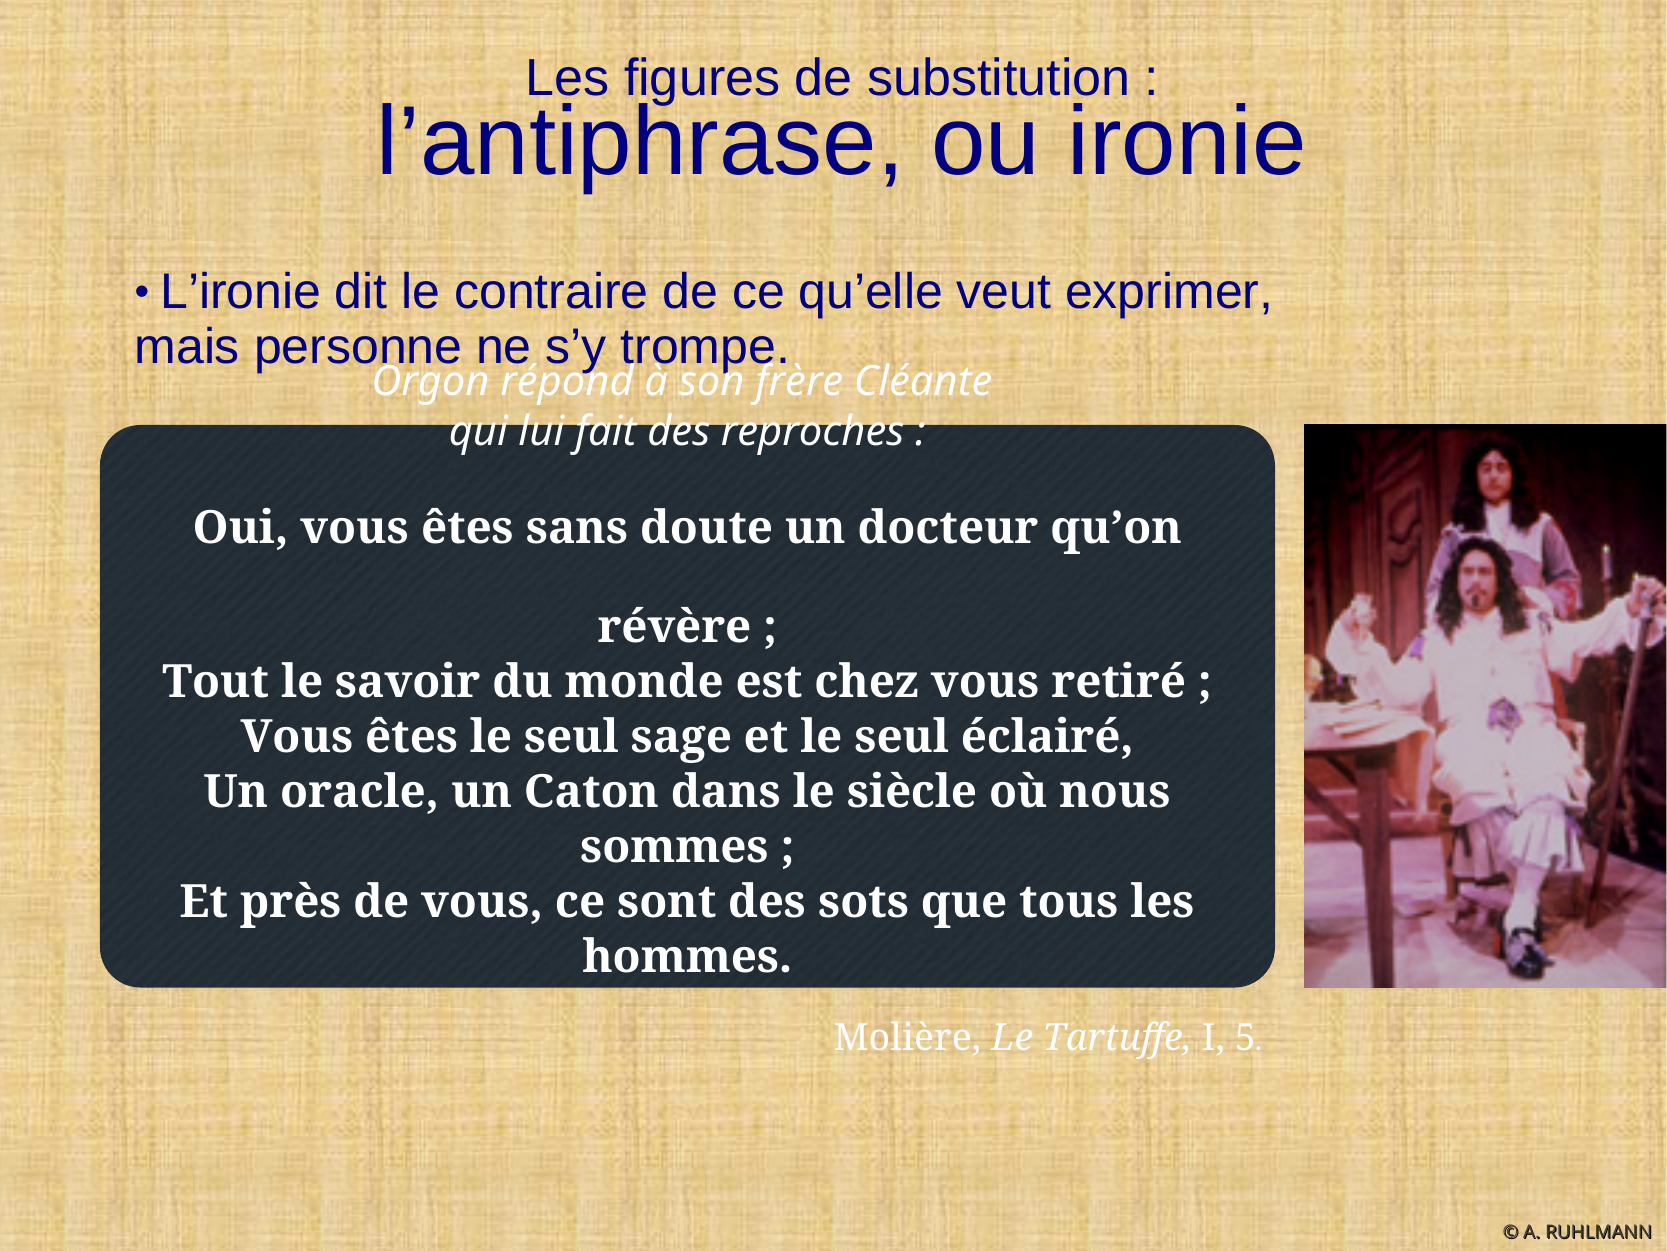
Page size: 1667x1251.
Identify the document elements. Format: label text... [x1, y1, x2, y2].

list L’ironie dit le contraire de ce qu’elle veut exprimer, mais personne ne s’y trompe. [87, 237, 1521, 400]
picture [0, 0, 1667, 1251]
text_box © A. RUHLMANN [1412, 1212, 1667, 1251]
text_box Orgon répond à son frère Cléante qui lui fait des reproches : Oui, vous êtes sans doute un docteur qu’on révère ; Tout le savoir du monde est chez vous retiré ; Vous êtes le seul sage et le seul éclairé, Un oracle, un Caton dans le siècle où nous sommes ; Et près de vous, ce sont des sots que tous les hommes. Molière, Le Tartuffe, I, 5. [99, 424, 1276, 988]
title Les figures de substitution : l’antiphrase, ou ironie [112, 43, 1563, 207]
